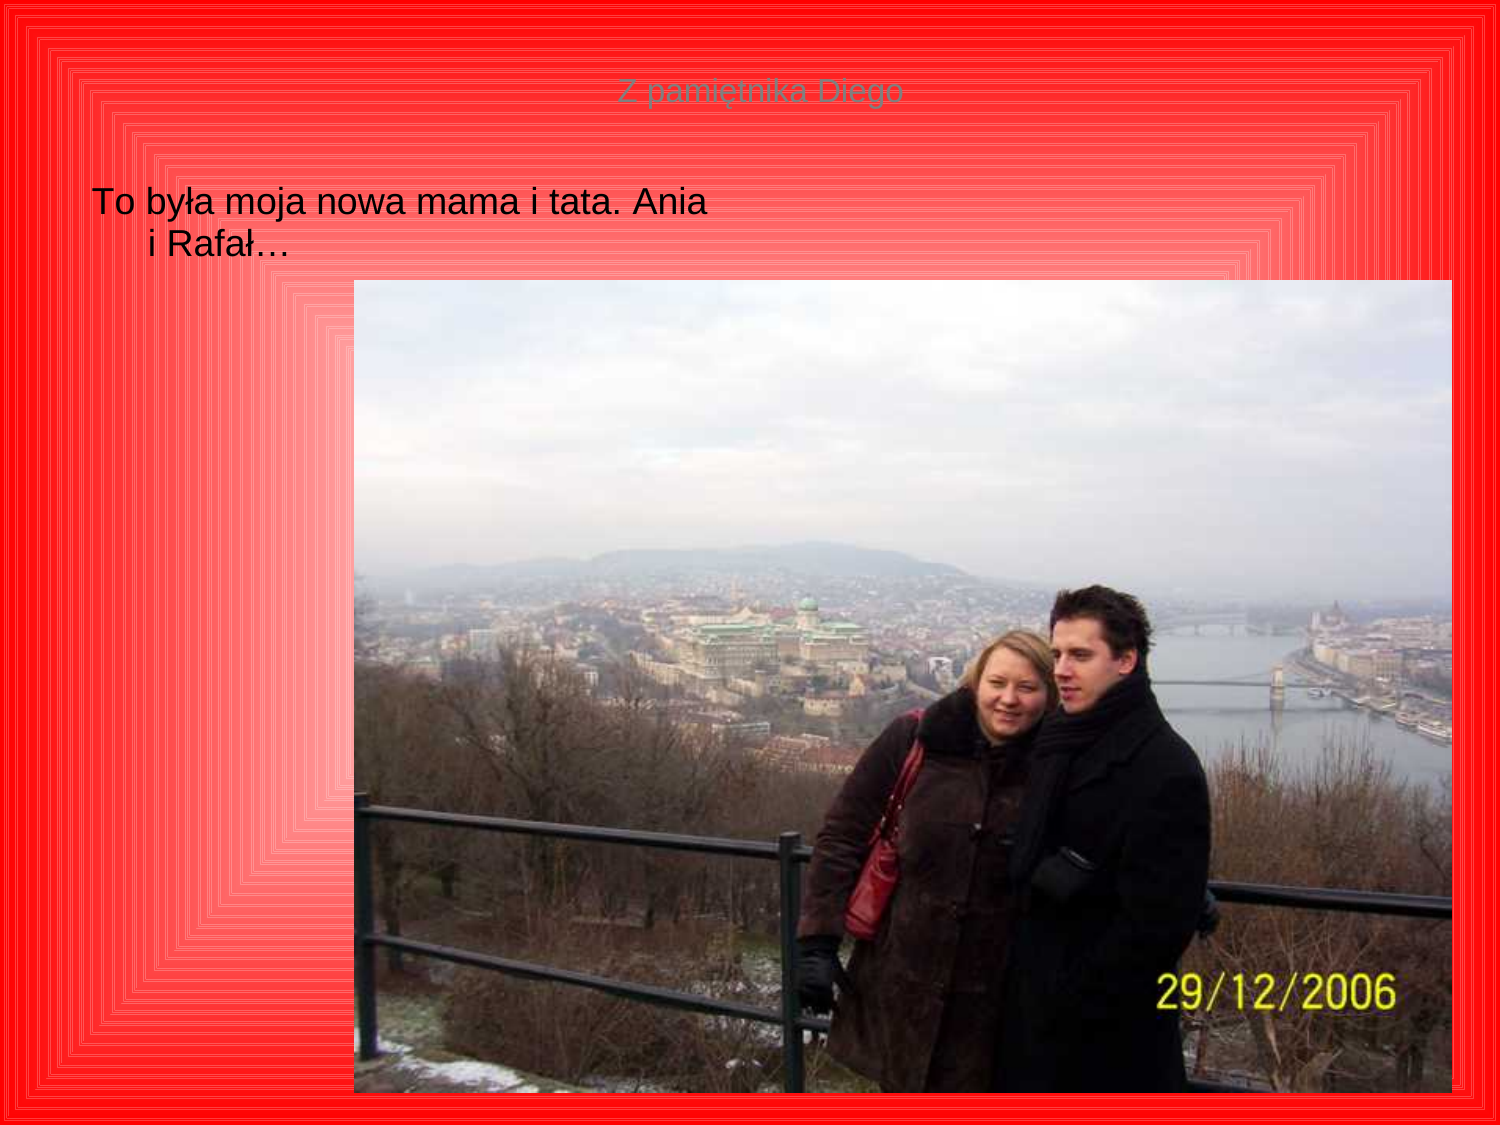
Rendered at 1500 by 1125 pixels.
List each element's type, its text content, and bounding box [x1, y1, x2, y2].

picture [354, 280, 1452, 1093]
title Z pamiętnika Diego [75, 45, 1447, 138]
list To była moja nowa mama i tata. Ania i Rafał… [76, 172, 740, 343]
